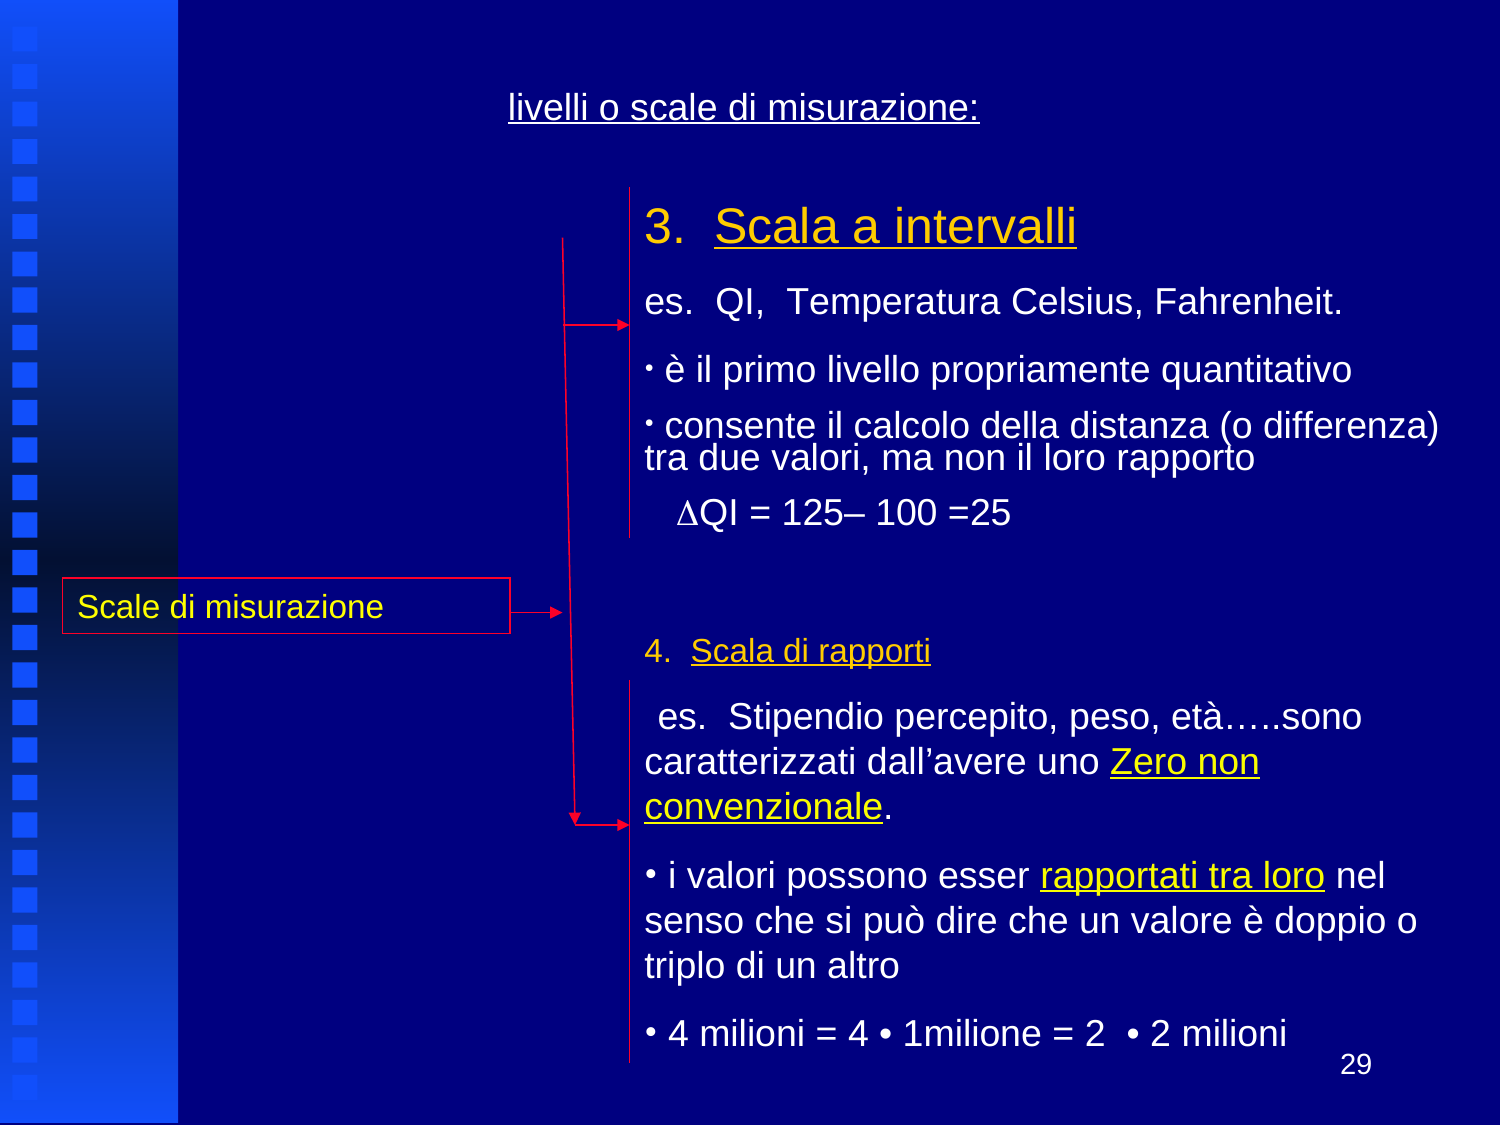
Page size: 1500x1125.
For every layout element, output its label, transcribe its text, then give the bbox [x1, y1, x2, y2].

text_box 4. Scala di rapporti es. Stipendio percepito, peso, età…..sono caratterizzati dall’avere uno Zero non convenzionale. i valori possono esser rapportati tra loro nel senso che si può dire che un valore è doppio o triplo di un altro 4 milioni = 4 • 1milione = 2 • 2 milioni [629, 621, 1480, 1063]
text_box livelli o scale di misurazione: [237, 74, 1251, 136]
text_box 3. Scala a intervalli es. QI, Temperatura Celsius, Fahrenheit. è il primo livello propriamente quantitativo consente il calcolo della distanza (o differenza) tra due valori, ma non il loro rapporto QI = 125– 100 =25 [629, 185, 1468, 540]
text_box Scale di misurazione [62, 577, 511, 634]
text_box <numero> [1074, 1063, 1388, 1101]
